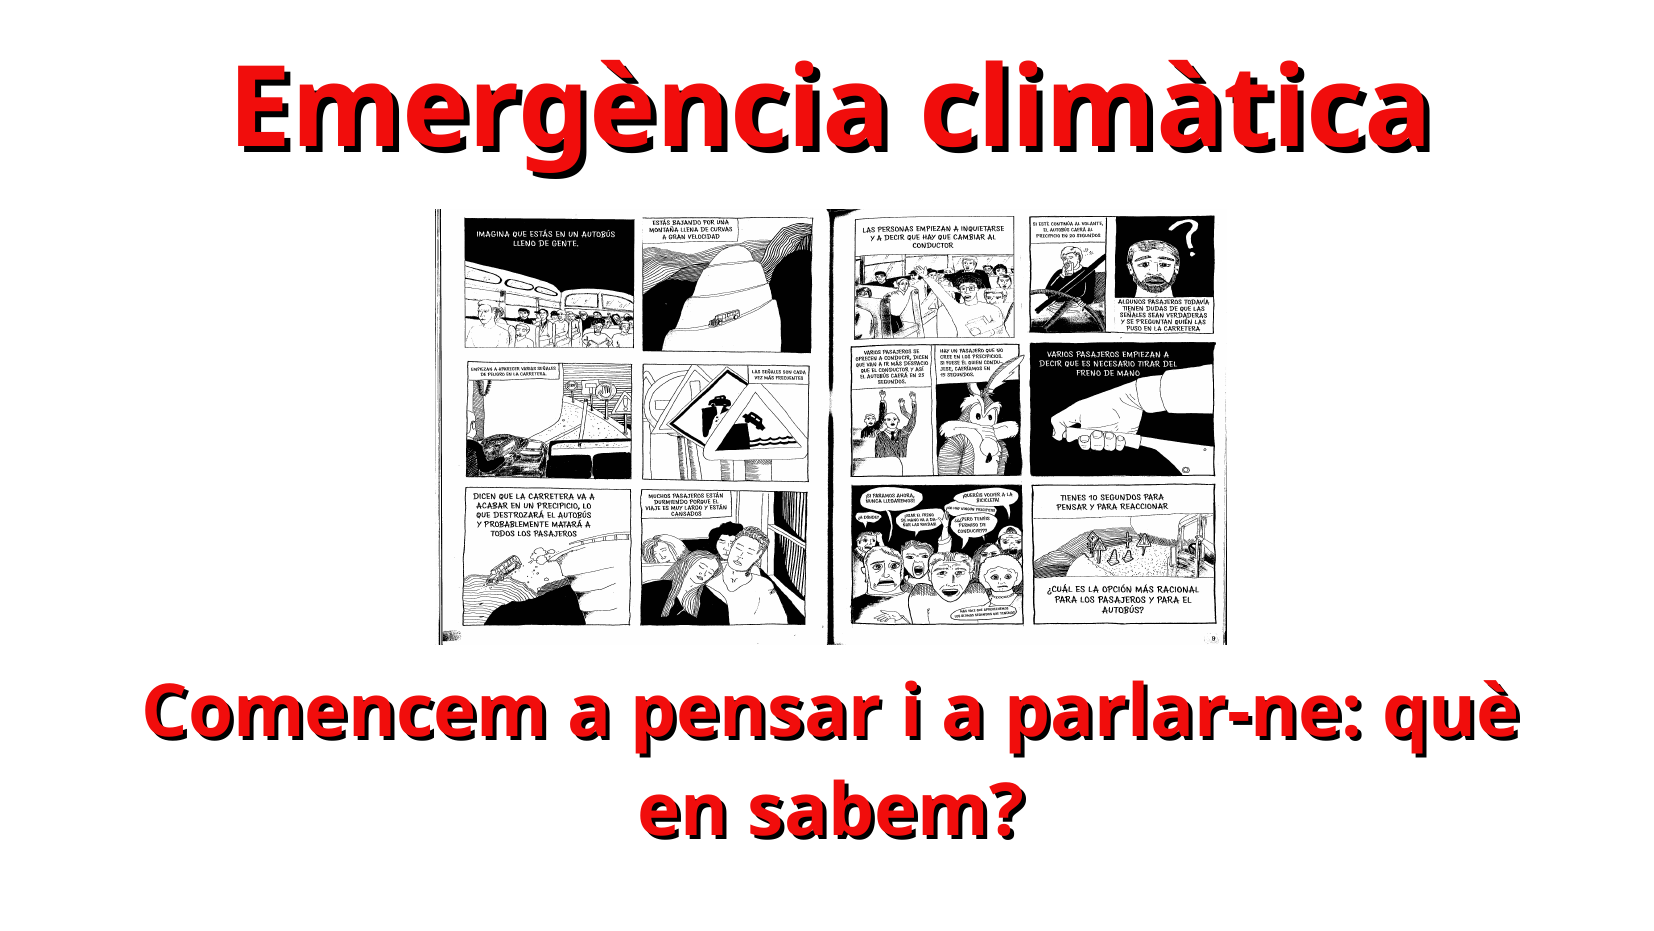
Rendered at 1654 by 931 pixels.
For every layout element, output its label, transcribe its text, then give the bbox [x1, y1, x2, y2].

title Emergència climàtica [86, 24, 1576, 181]
subtitle Comencem a pensar i a parlar-ne: què en sabem? [101, 525, 1561, 931]
picture [435, 209, 1227, 525]
